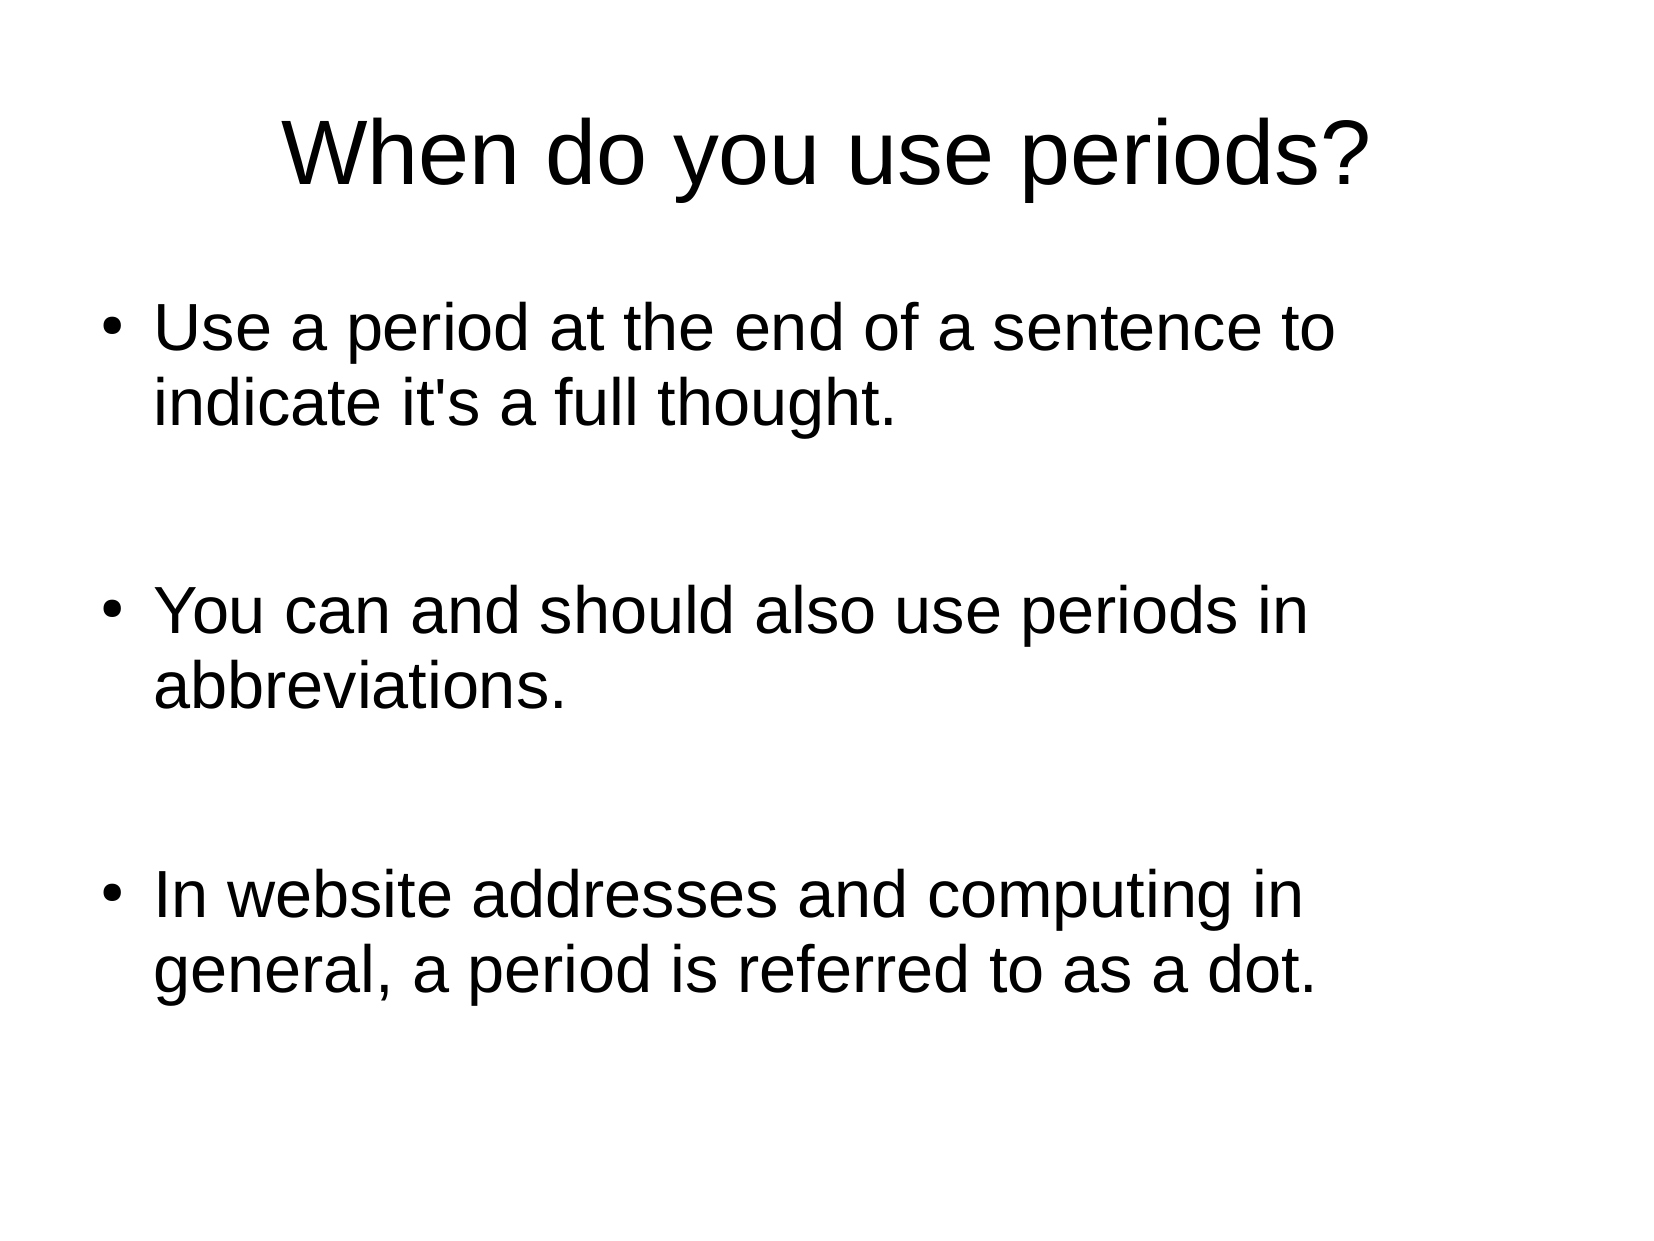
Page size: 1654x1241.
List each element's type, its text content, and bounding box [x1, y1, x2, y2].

title When do you use periods? [82, 49, 1571, 257]
list Use a period at the end of a sentence to indicate it's a full thought. You can and should also use periods in abbreviations. In website addresses and computing in general, a period is referred to as a dot. [82, 290, 1538, 1010]
